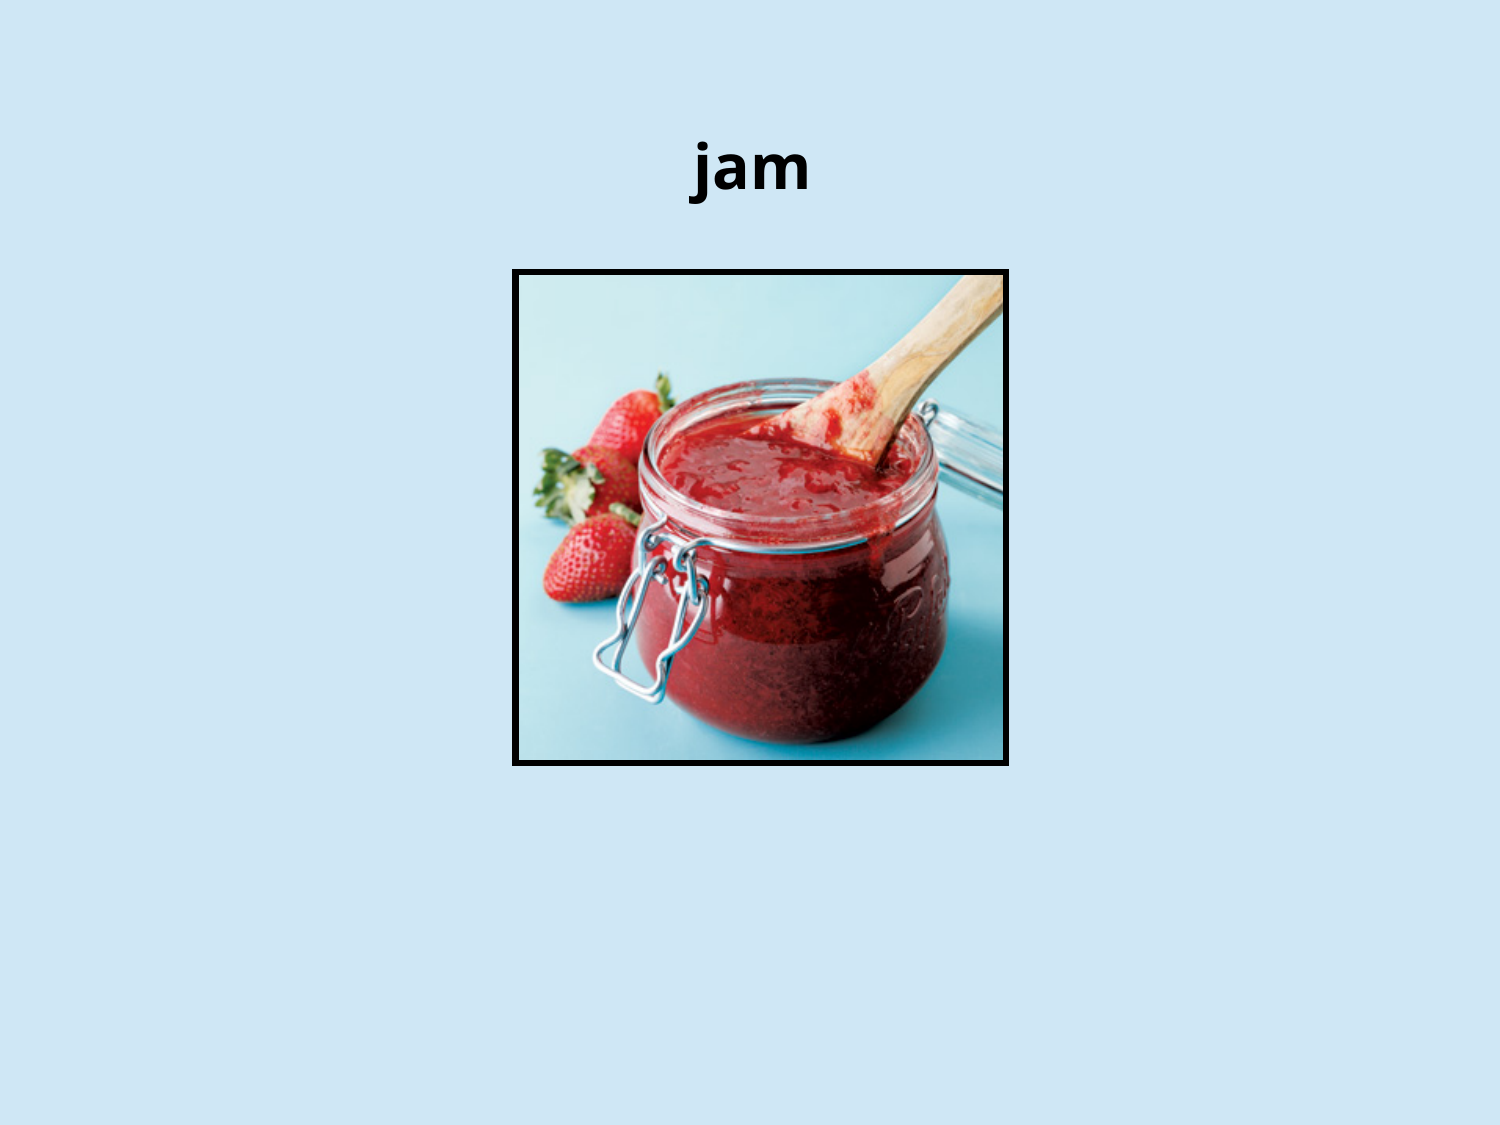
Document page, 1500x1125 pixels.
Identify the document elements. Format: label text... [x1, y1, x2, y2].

picture [518, 275, 1004, 760]
text_box jam [292, 44, 1214, 210]
